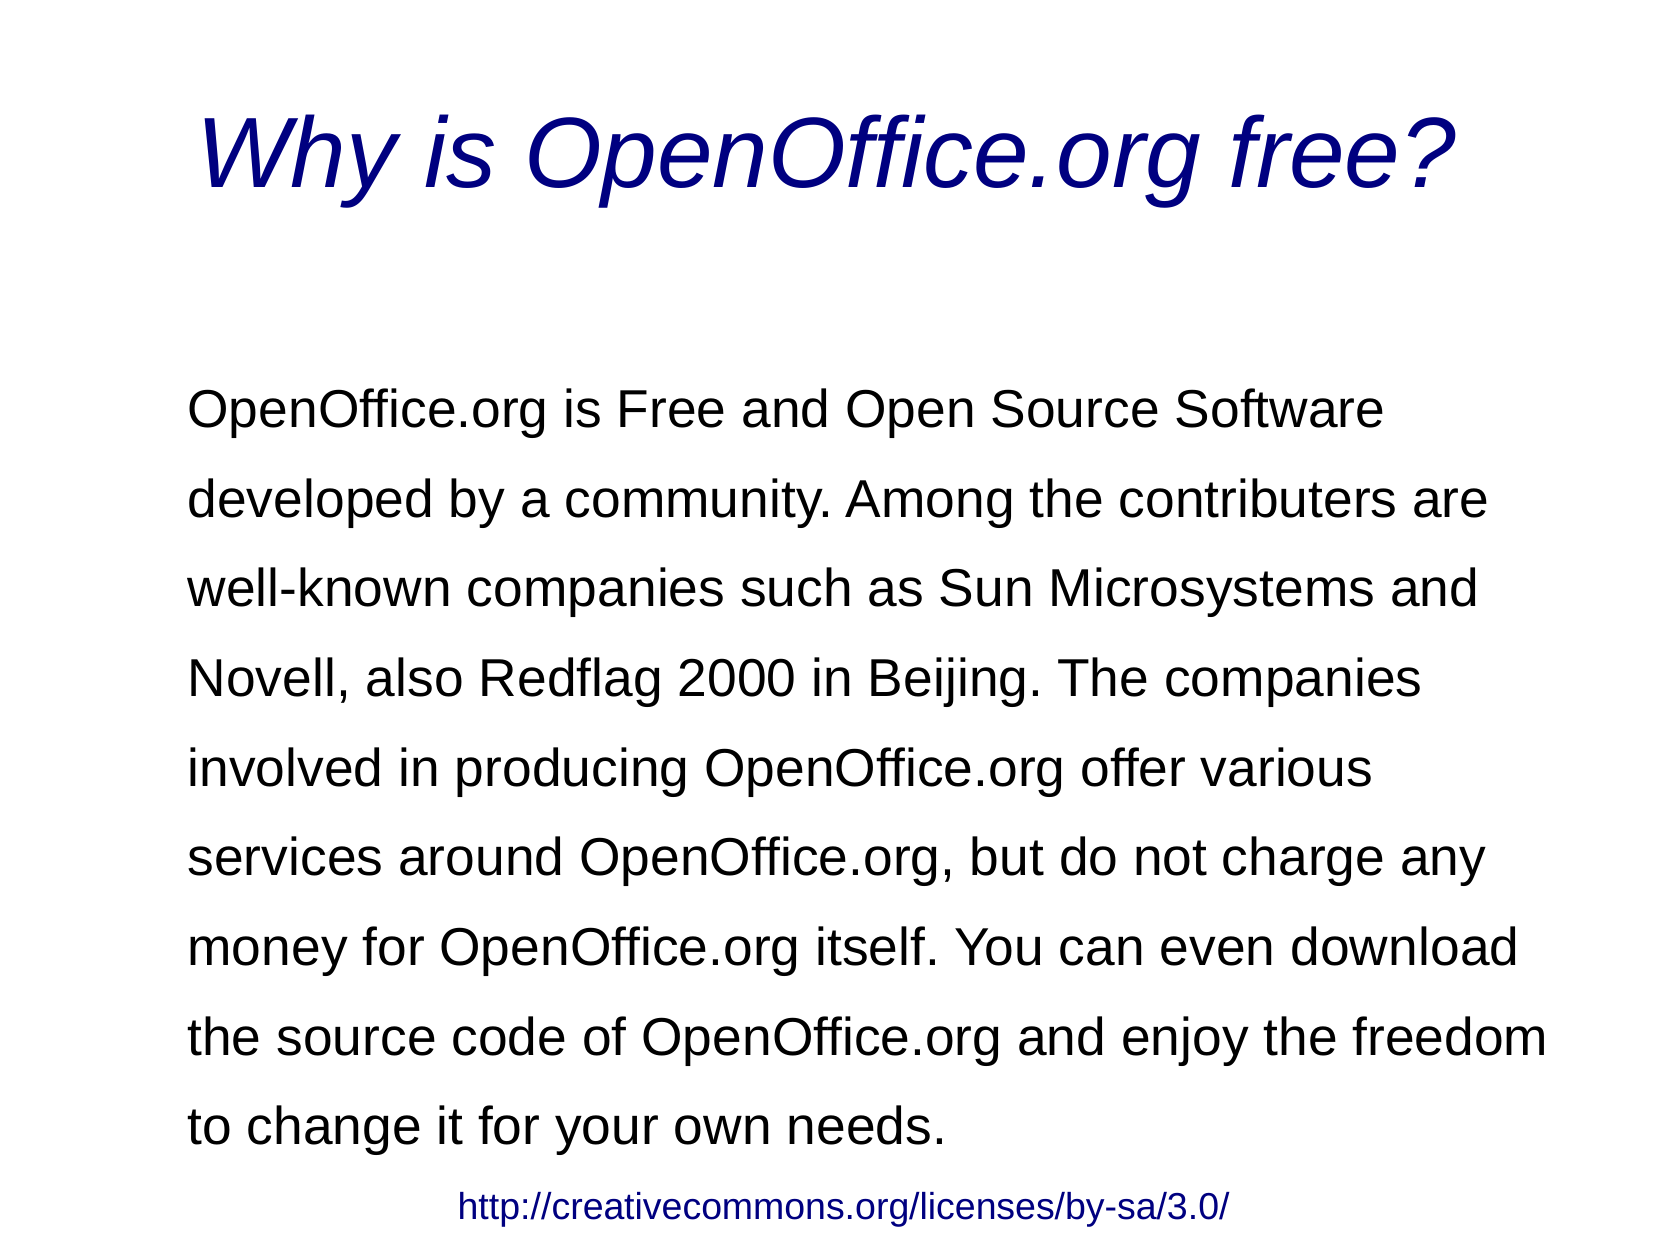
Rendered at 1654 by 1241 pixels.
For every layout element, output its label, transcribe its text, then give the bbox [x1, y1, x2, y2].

title Why is OpenOffice.org free? [82, 49, 1571, 257]
list OpenOffice.org is Free and Open Source Software developed by a community. Among the contributers are well-known companies such as Sun Microsystems and Novell, also Redflag 2000 in Beijing. The companies involved in producing OpenOffice.org offer various services around OpenOffice.org, but do not charge any money for OpenOffice.org itself. You can even download the source code of OpenOffice.org and enjoy the freedom to change it for your own needs. [187, 349, 1571, 1163]
